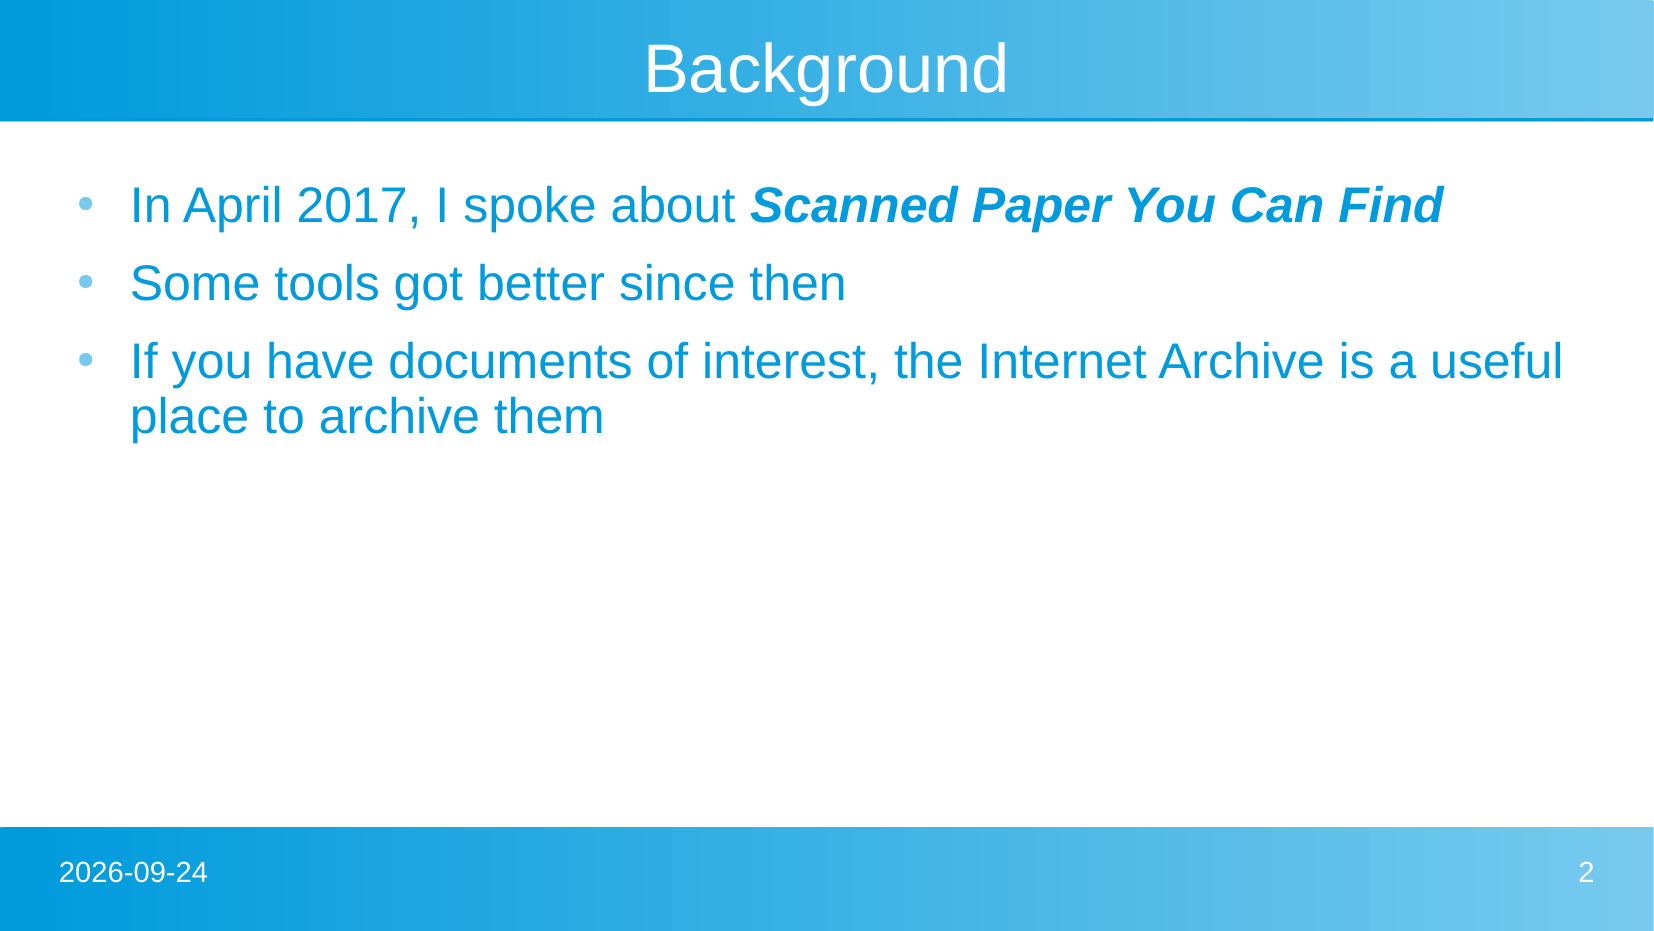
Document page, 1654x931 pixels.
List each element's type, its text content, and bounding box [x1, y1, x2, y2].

list In April 2017, I spoke about Scanned Paper You Can Find Some tools got better since then If you have documents of interest, the Internet Archive is a useful place to archive them [59, 177, 1595, 768]
title Background [59, 29, 1595, 108]
